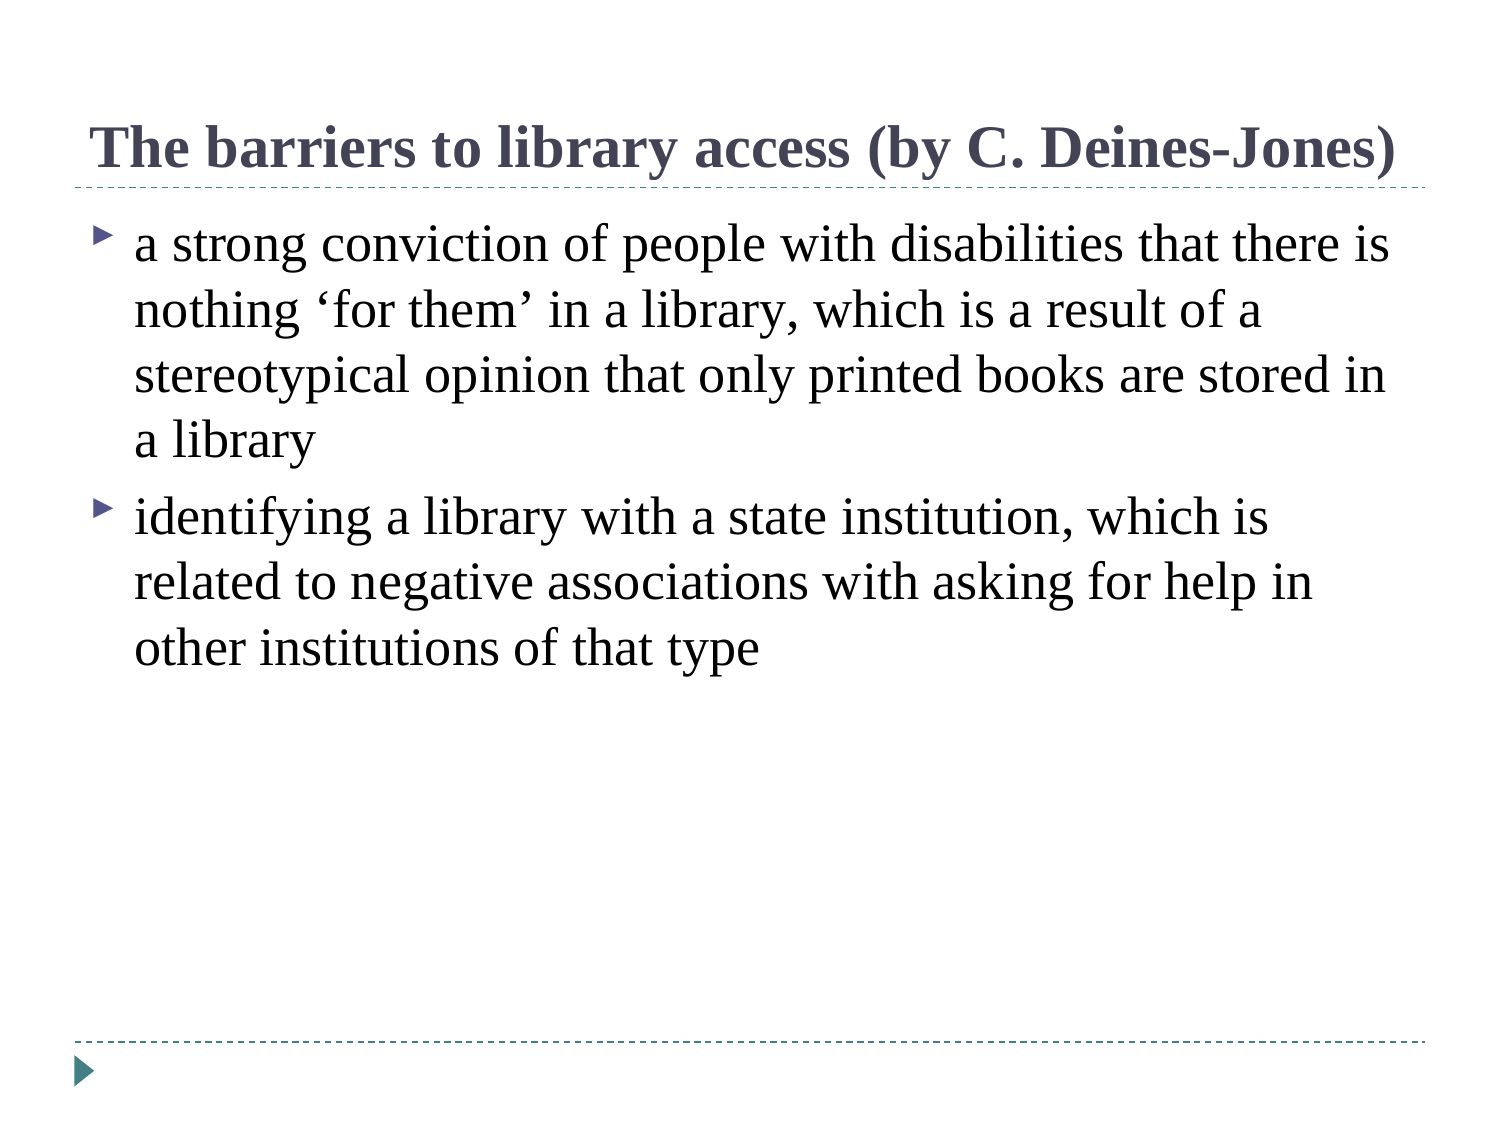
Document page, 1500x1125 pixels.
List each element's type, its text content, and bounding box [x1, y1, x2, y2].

list a strong conviction of people with disabilities that there is nothing ‘for them’ in a library, which is a result of a stereotypical opinion that only printed books are stored in a library identifying a library with a state institution, which is related to negative associations with asking for help in other institutions of that type [75, 200, 1426, 1010]
title The barriers to library access (by C. Deines-Jones) [75, 24, 1426, 188]
